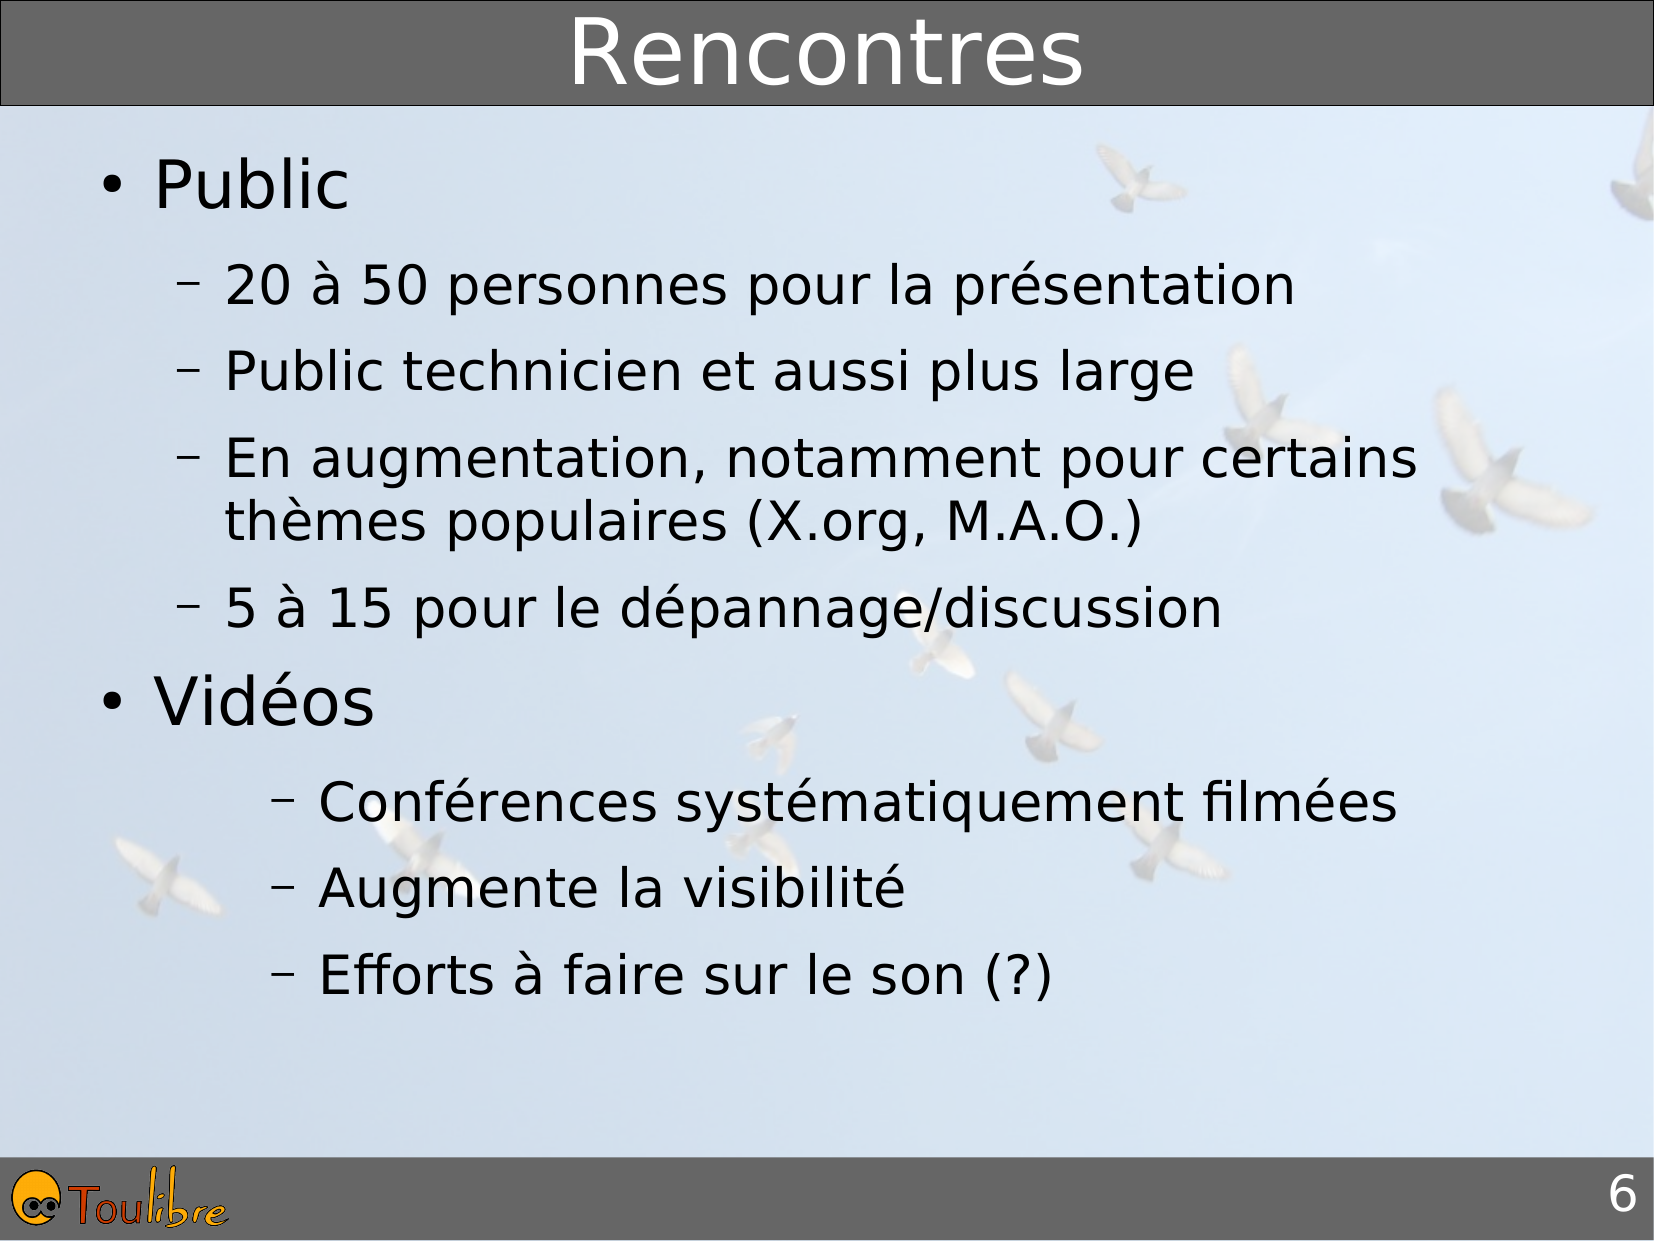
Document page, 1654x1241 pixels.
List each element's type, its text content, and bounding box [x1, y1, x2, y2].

list Public 20 à 50 personnes pour la présentation Public technicien et aussi plus large En augmentation, notamment pour certains thèmes populaires (X.org, M.A.O.) 5 à 15 pour le dépannage/discussion Vidéos Conférences systématiquement filmées Augmente la visibilité Efforts à faire sur le son (?) [82, 146, 1571, 1094]
picture [11, 1165, 229, 1228]
title Rencontres [0, 0, 1654, 107]
